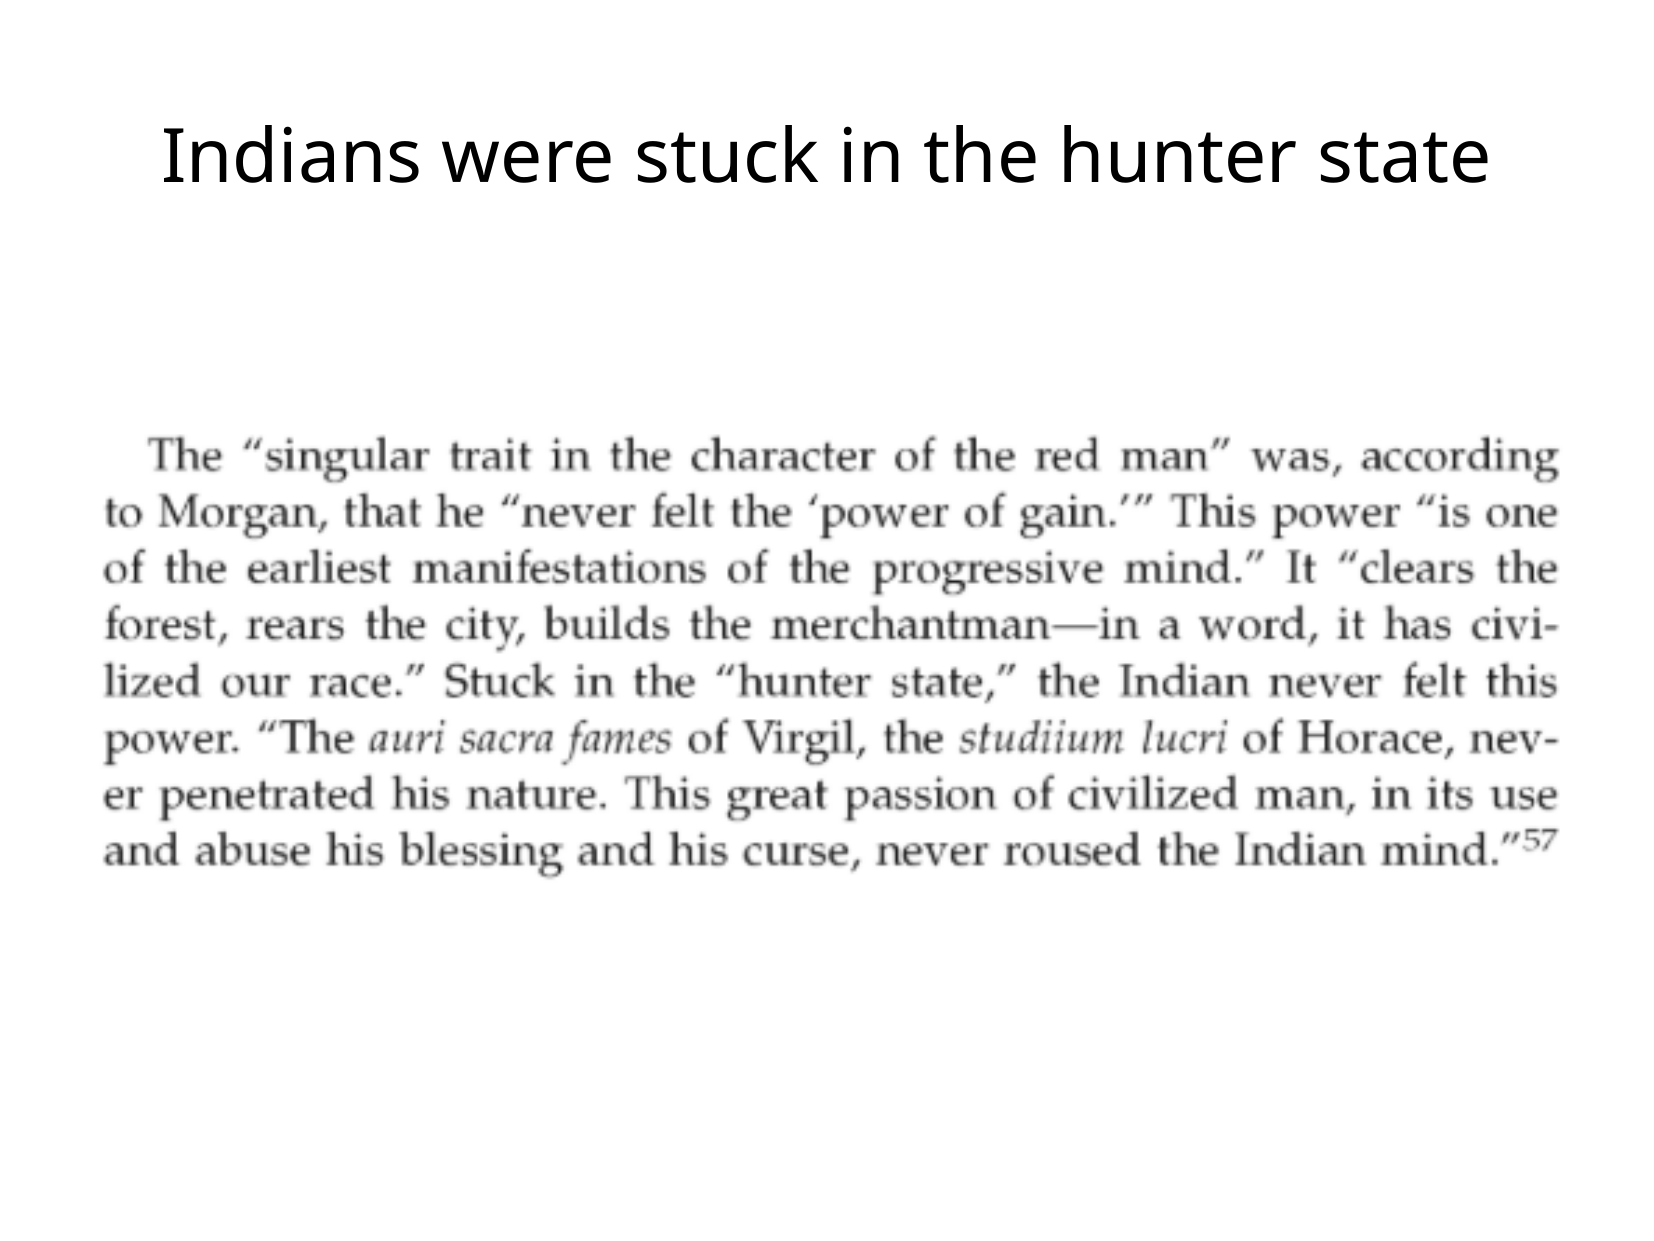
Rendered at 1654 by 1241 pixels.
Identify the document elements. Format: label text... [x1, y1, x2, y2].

picture [82, 433, 1571, 883]
title Indians were stuck in the hunter state [82, 49, 1571, 257]
